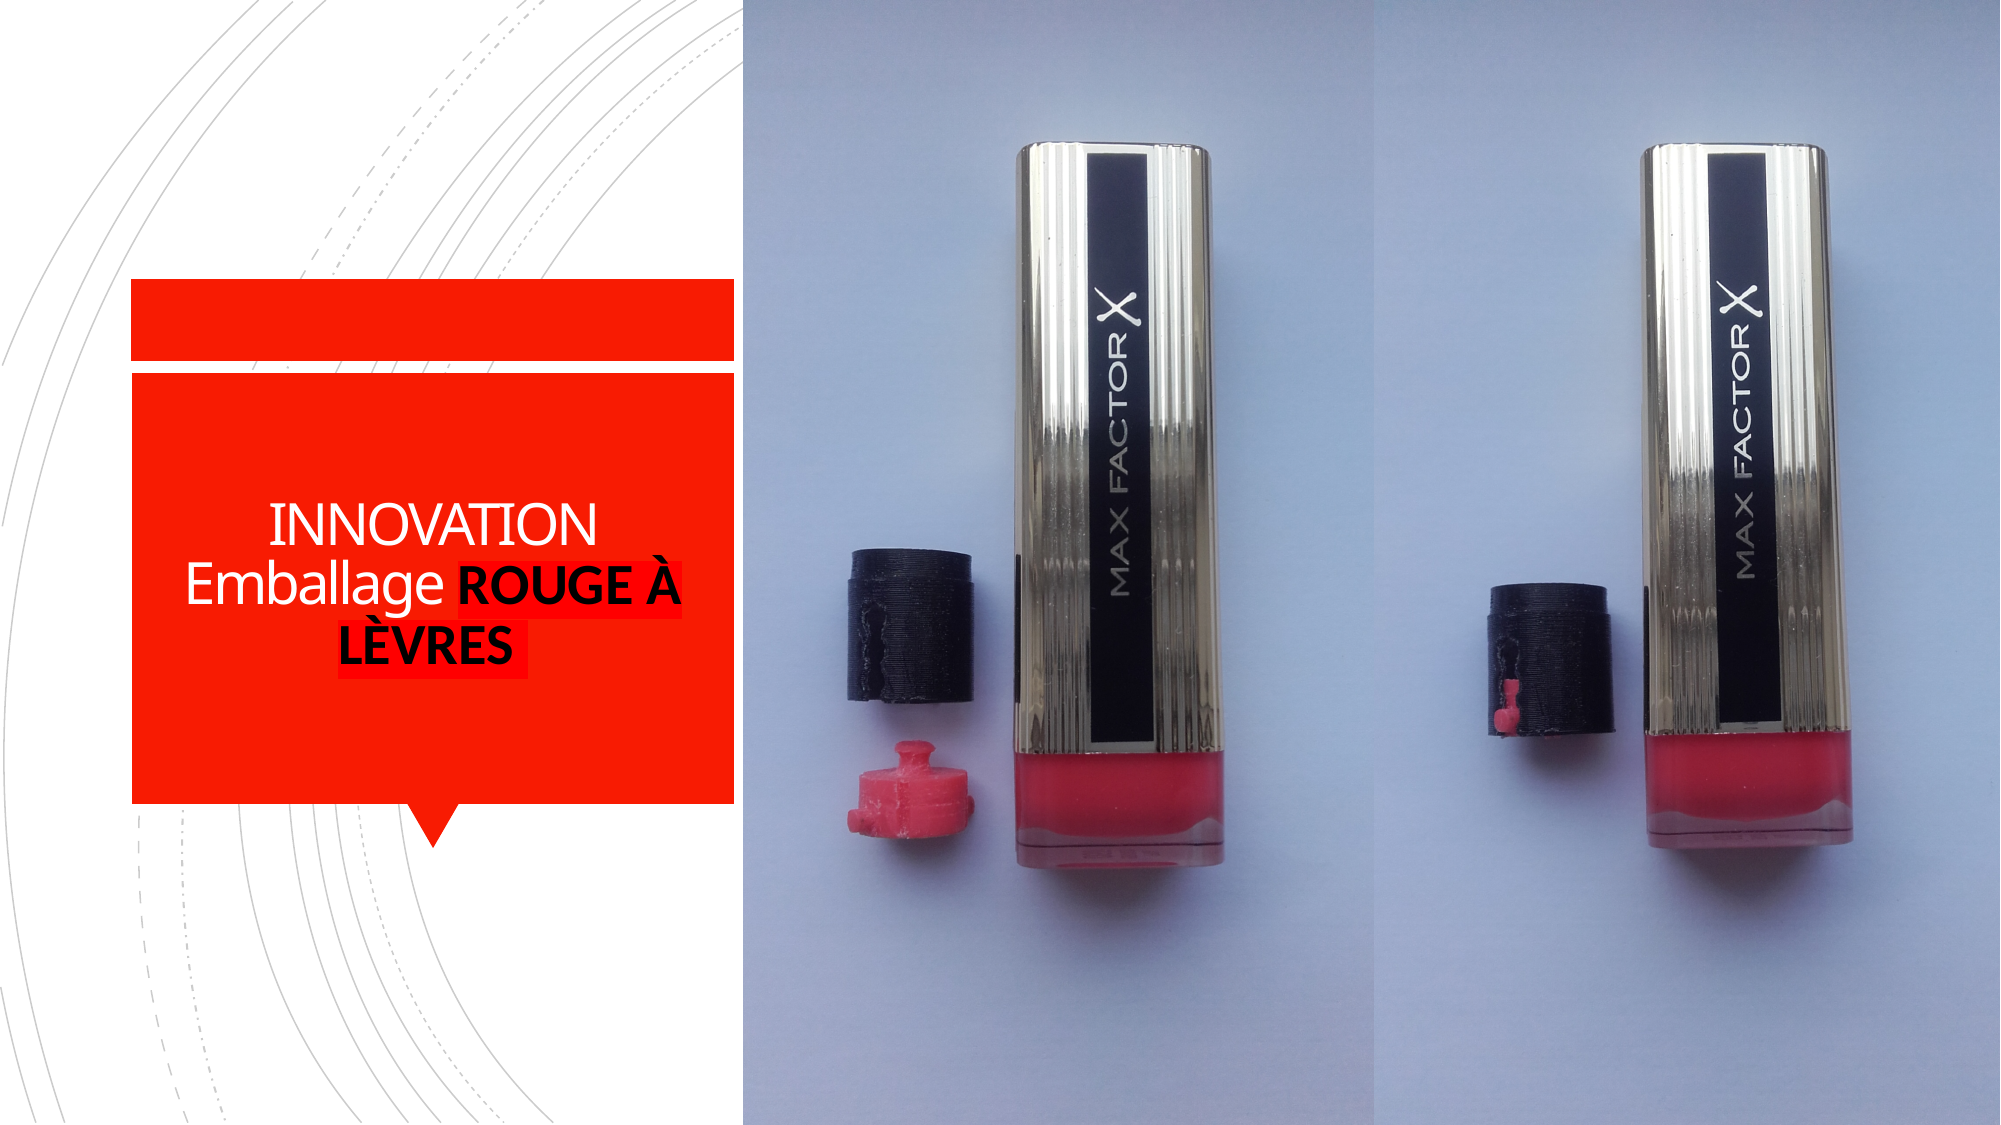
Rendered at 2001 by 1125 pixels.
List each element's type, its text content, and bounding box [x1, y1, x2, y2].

title INNOVATION Emballage ROUGE À LÈVRES [145, 385, 721, 789]
picture [742, 0, 2000, 1125]
